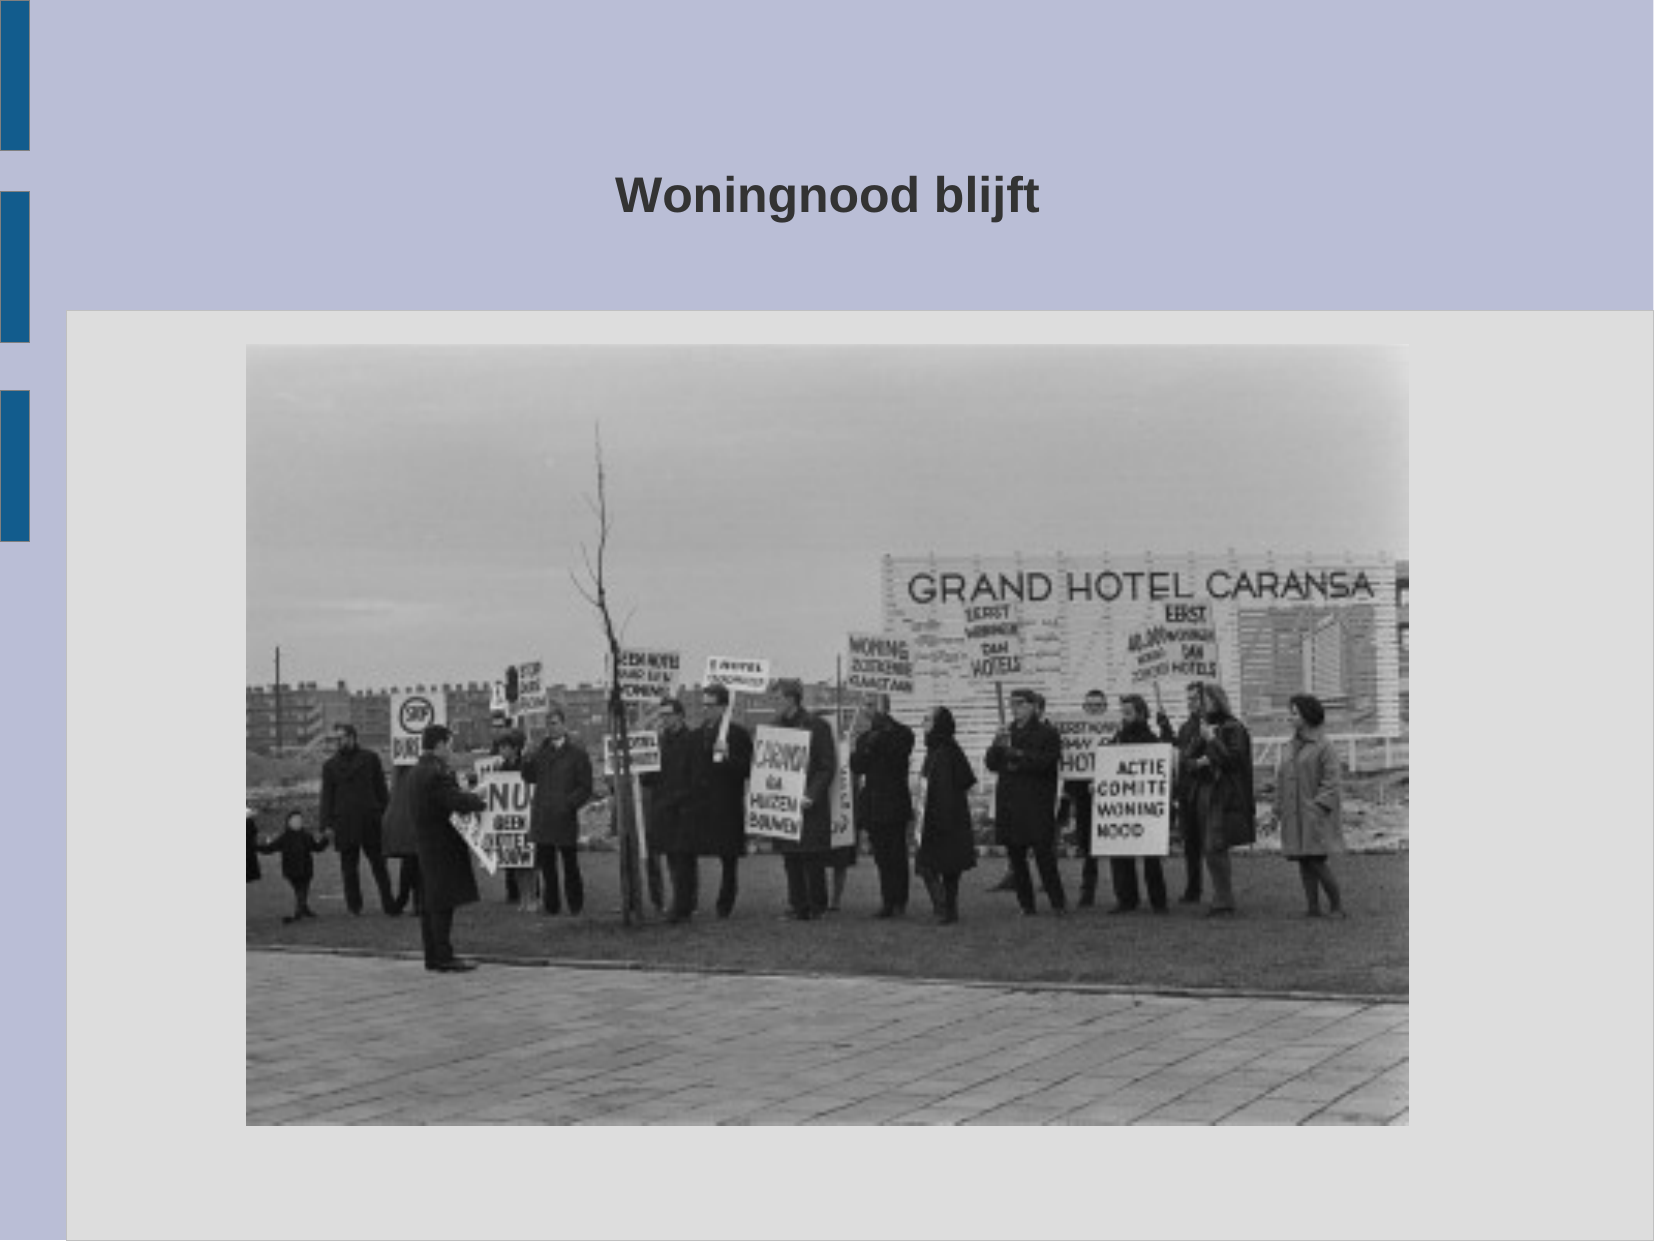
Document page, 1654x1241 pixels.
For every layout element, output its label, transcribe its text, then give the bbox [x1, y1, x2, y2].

picture [246, 344, 1409, 1126]
title Woningnood blijft [121, 91, 1534, 299]
